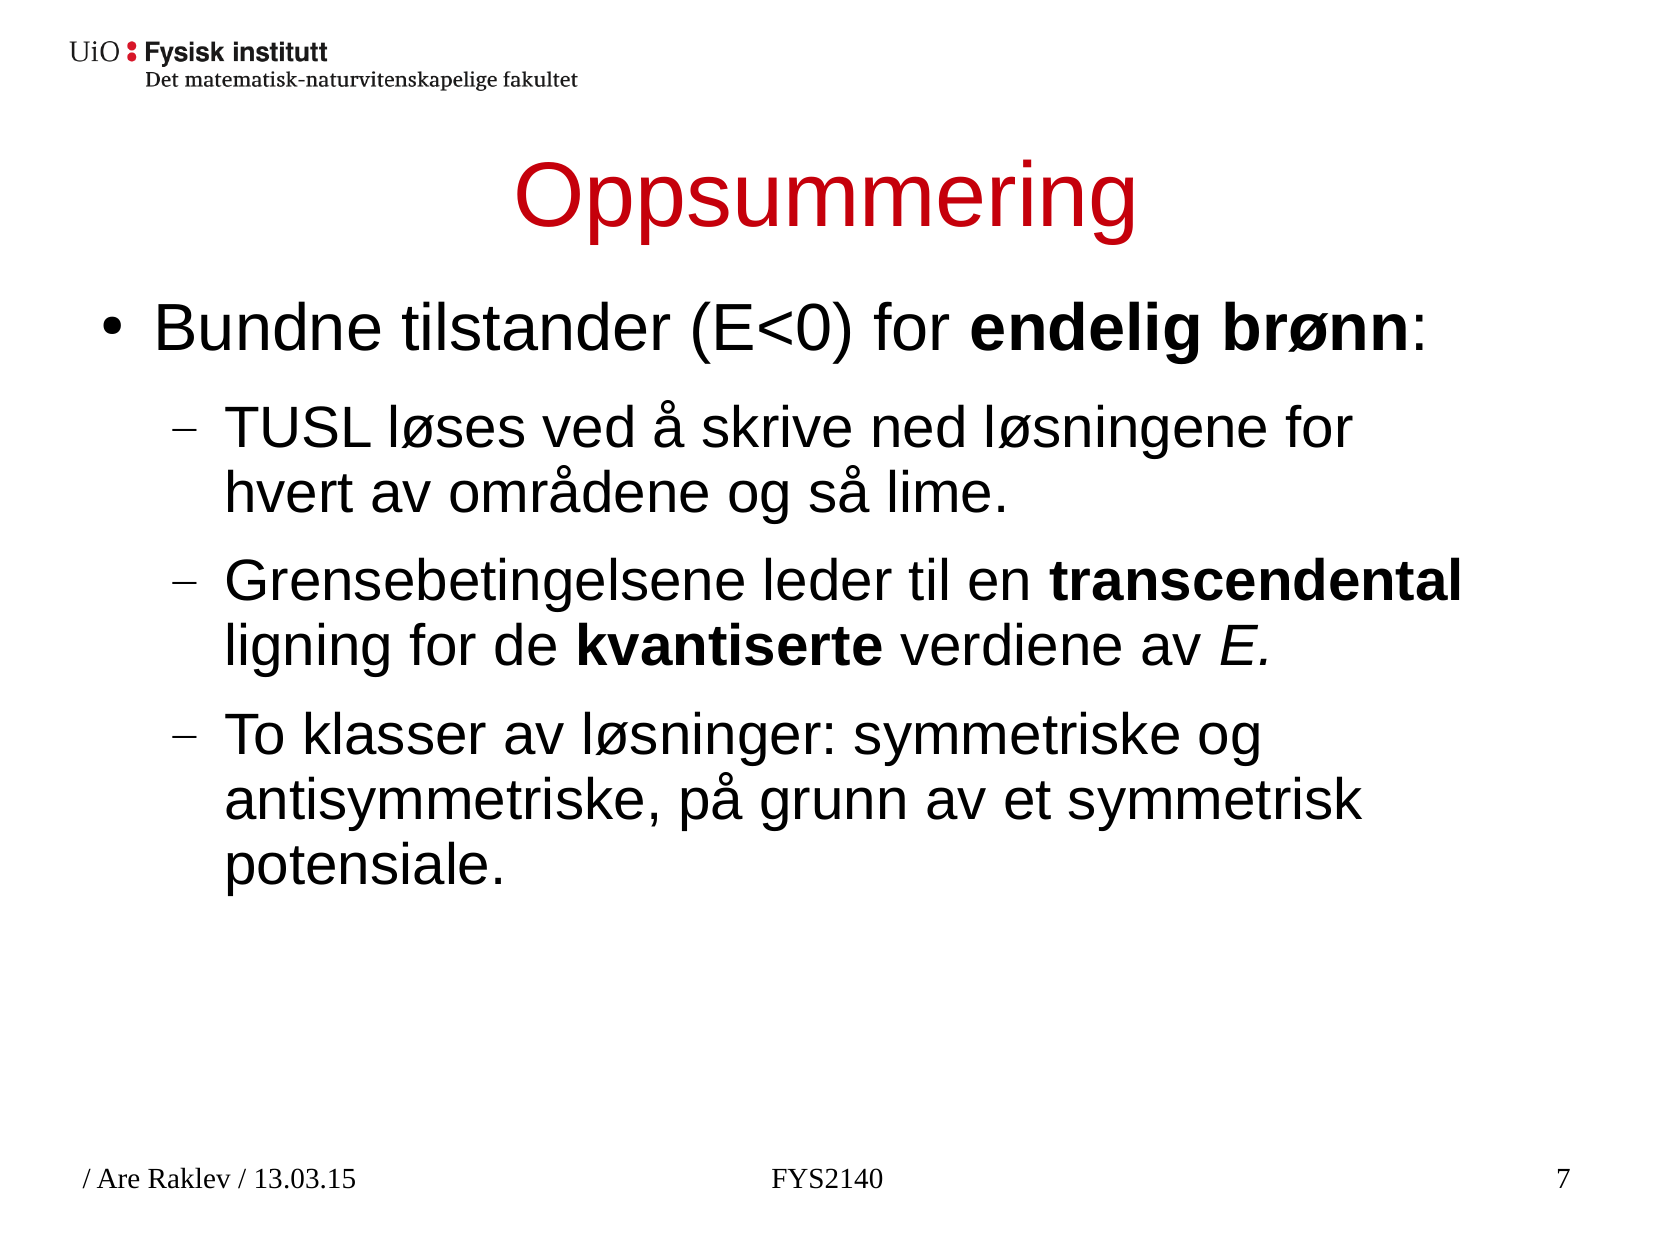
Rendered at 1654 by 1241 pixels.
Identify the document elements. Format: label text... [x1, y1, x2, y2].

title Oppsummering [82, 90, 1571, 298]
picture [68, 37, 581, 93]
list Bundne tilstander (E<0) for endelig brønn: TUSL løses ved å skrive ned løsningene for hvert av områdene og så lime. Grensebetingelsene leder til en transcendental ligning for de kvantiserte verdiene av E. To klasser av løsninger: symmetriske og antisymmetriske, på grunn av et symmetrisk potensiale. [82, 290, 1501, 1094]
